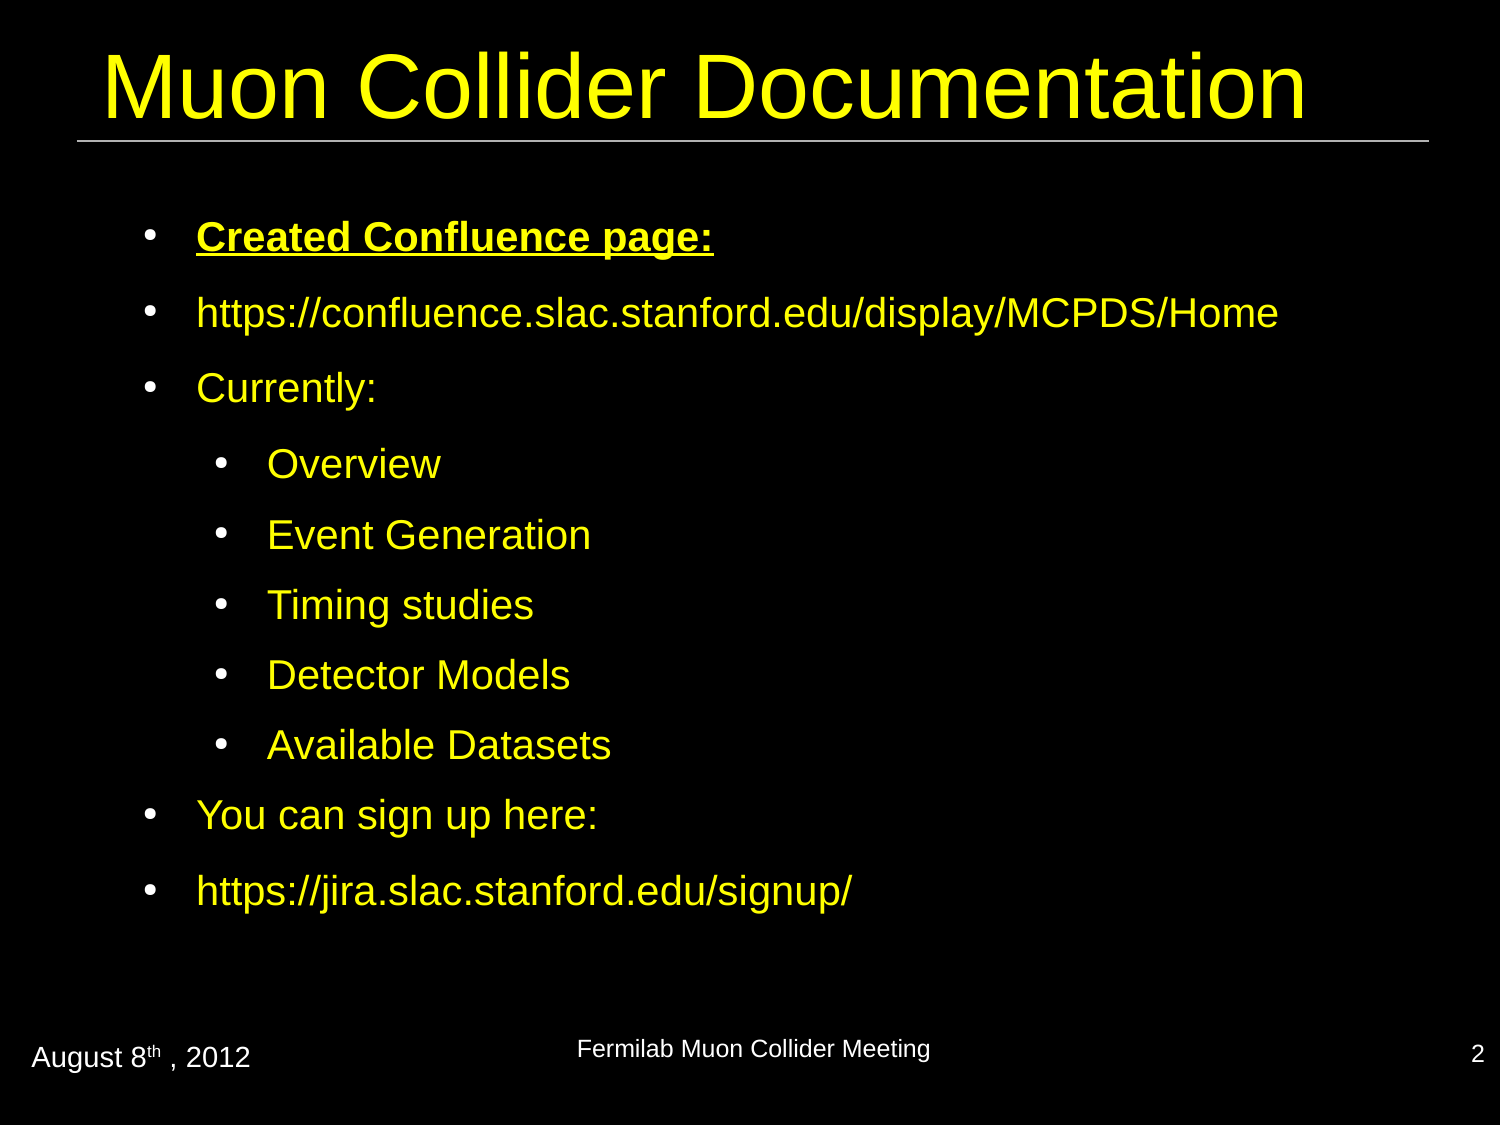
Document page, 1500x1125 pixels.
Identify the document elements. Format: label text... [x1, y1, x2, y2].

title Muon Collider Documentation [75, 7, 1337, 166]
list Created Confluence page: https://confluence.slac.stanford.edu/display/MCPDS/Home Currently: Overview Event Generation Timing studies Detector Models Available Datasets You can sign up here: https://jira.slac.stanford.edu/signup/ [125, 213, 1490, 1125]
